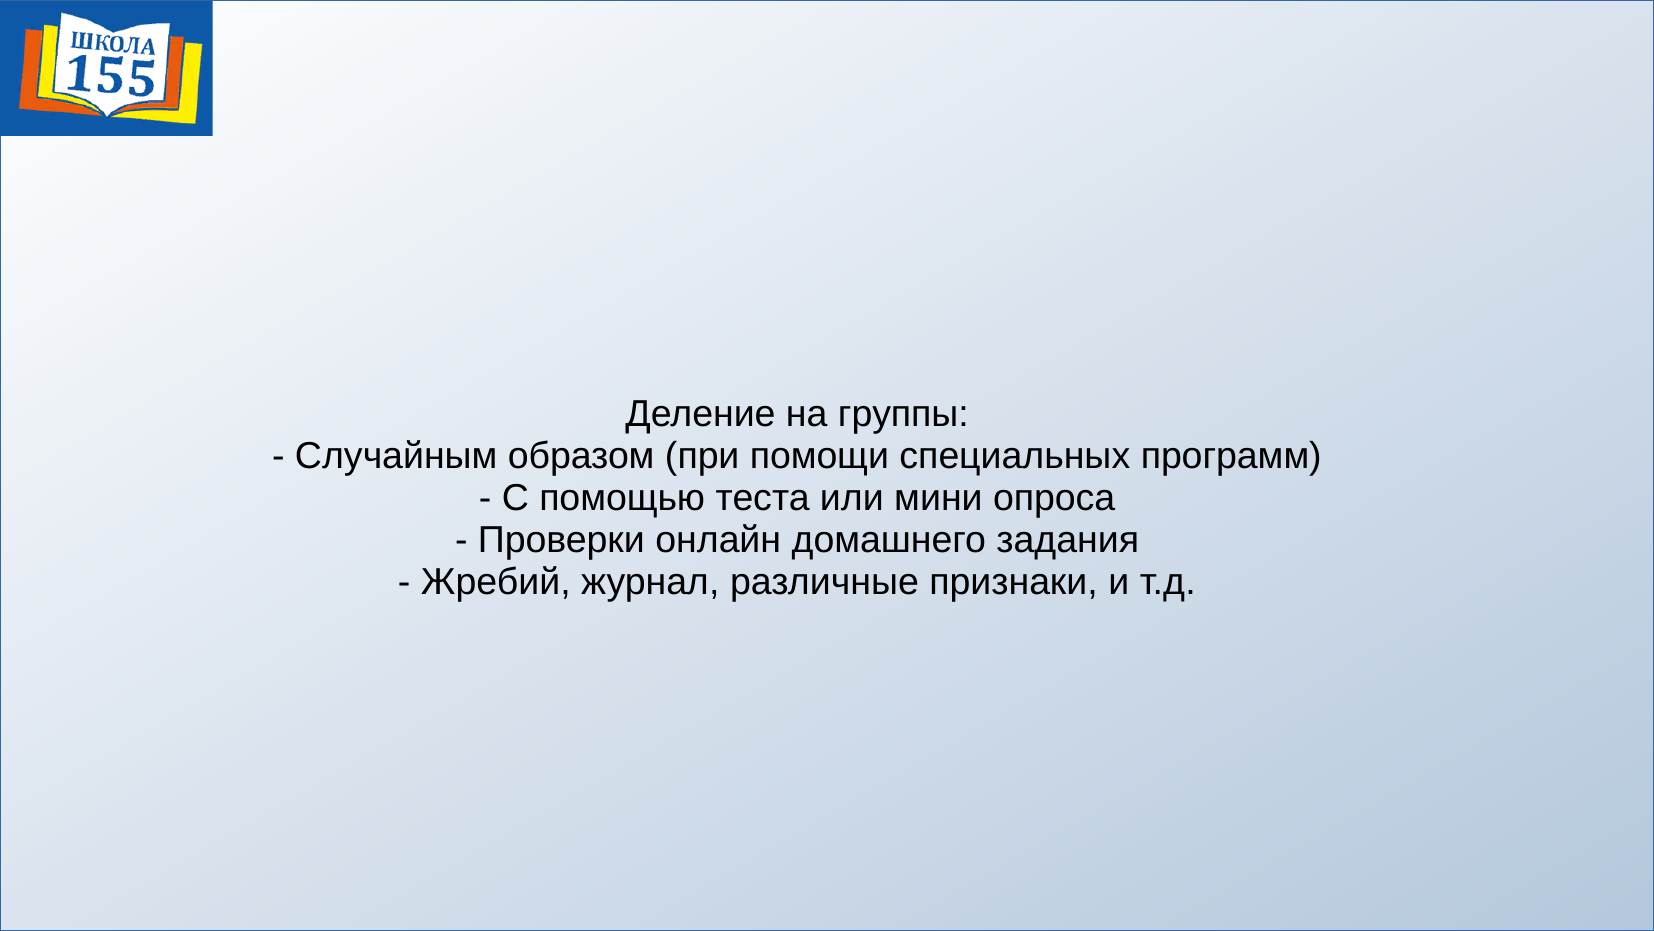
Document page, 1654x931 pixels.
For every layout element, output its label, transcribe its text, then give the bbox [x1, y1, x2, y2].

subtitle Деление на группы: - Случайным образом (при помощи специальных программ) - С помощью теста или мини опроса - Проверки онлайн домашнего задания - Жребий, журнал, различные признаки, и т.д. [35, 153, 1559, 926]
text_box [0, 0, 1654, 931]
picture [0, 1, 213, 136]
